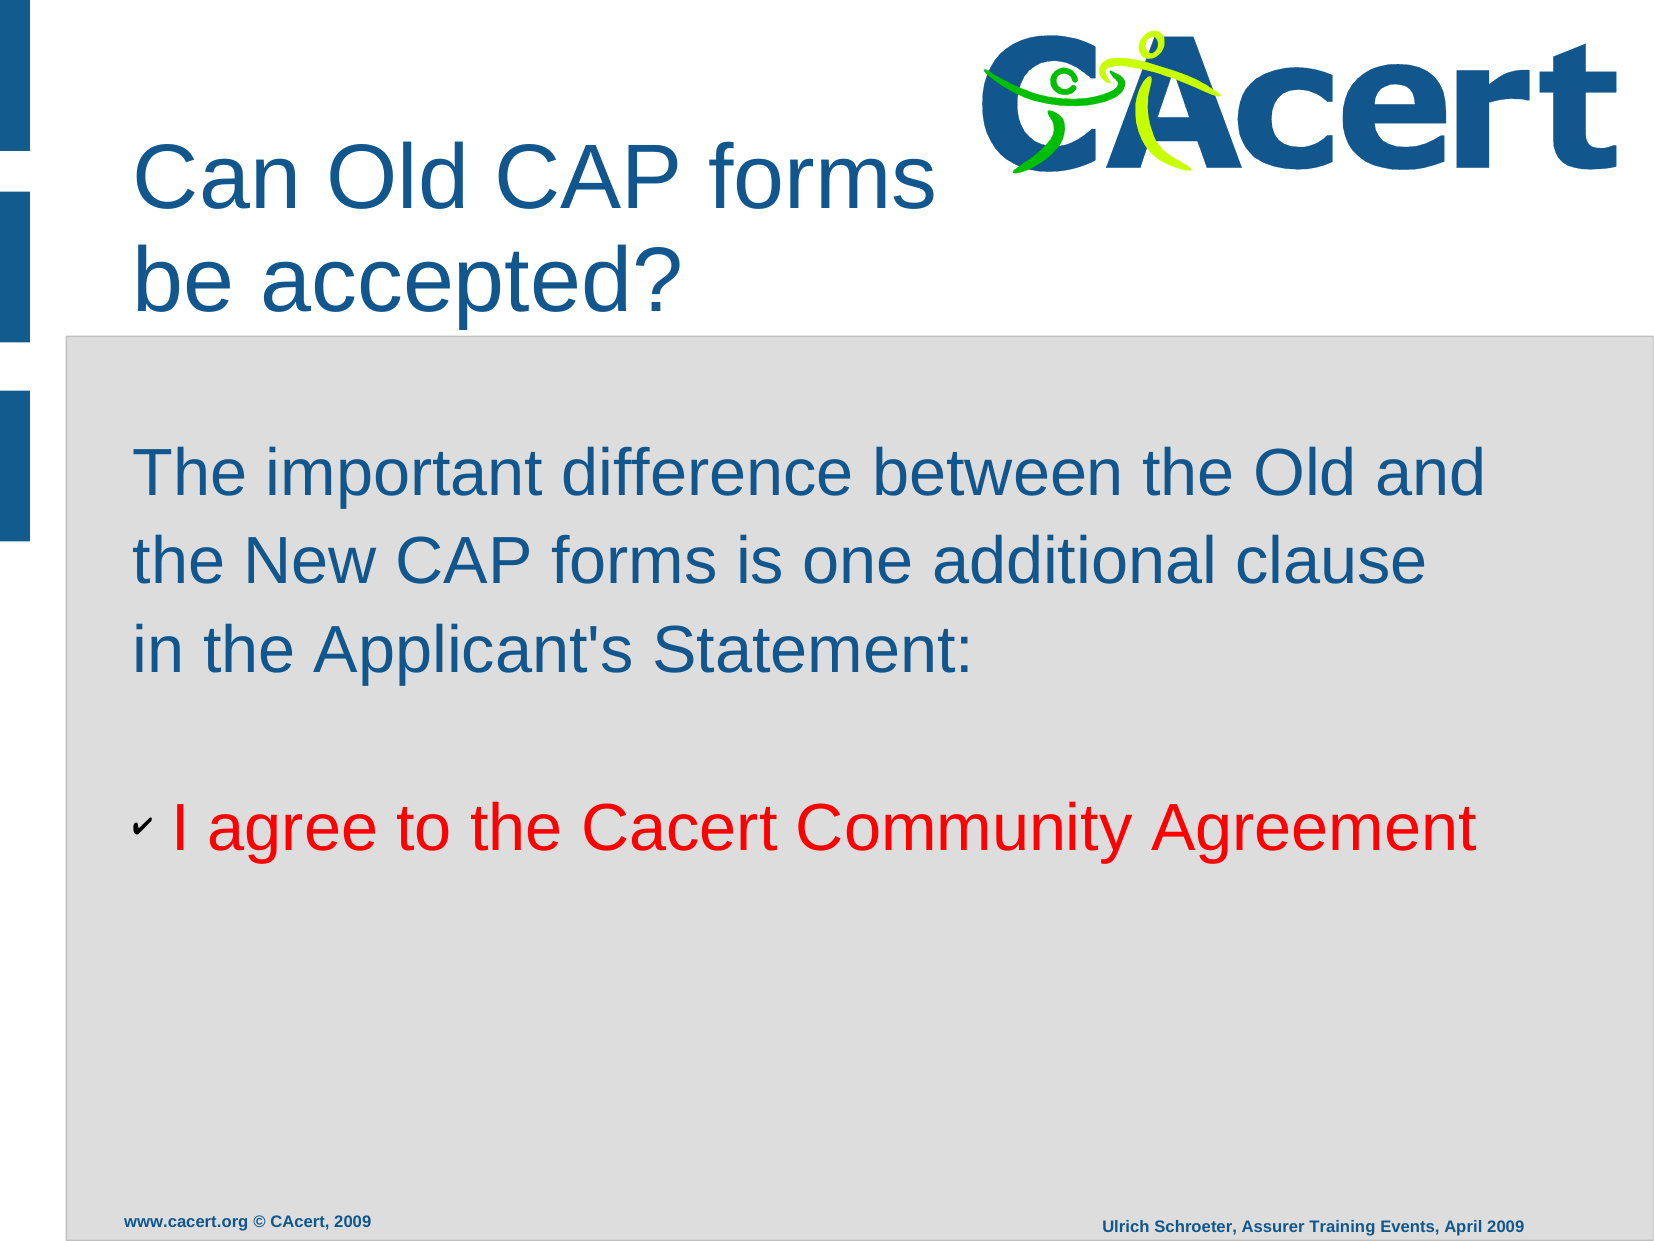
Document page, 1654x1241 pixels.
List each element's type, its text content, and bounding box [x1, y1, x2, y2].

text_box The important difference between the Old and the New CAP forms is one additional clause in the Applicant's Statement: I agree to the Cacert Community Agreement [118, 413, 1597, 873]
text_box Can Old CAP forms be accepted? [118, 118, 954, 339]
